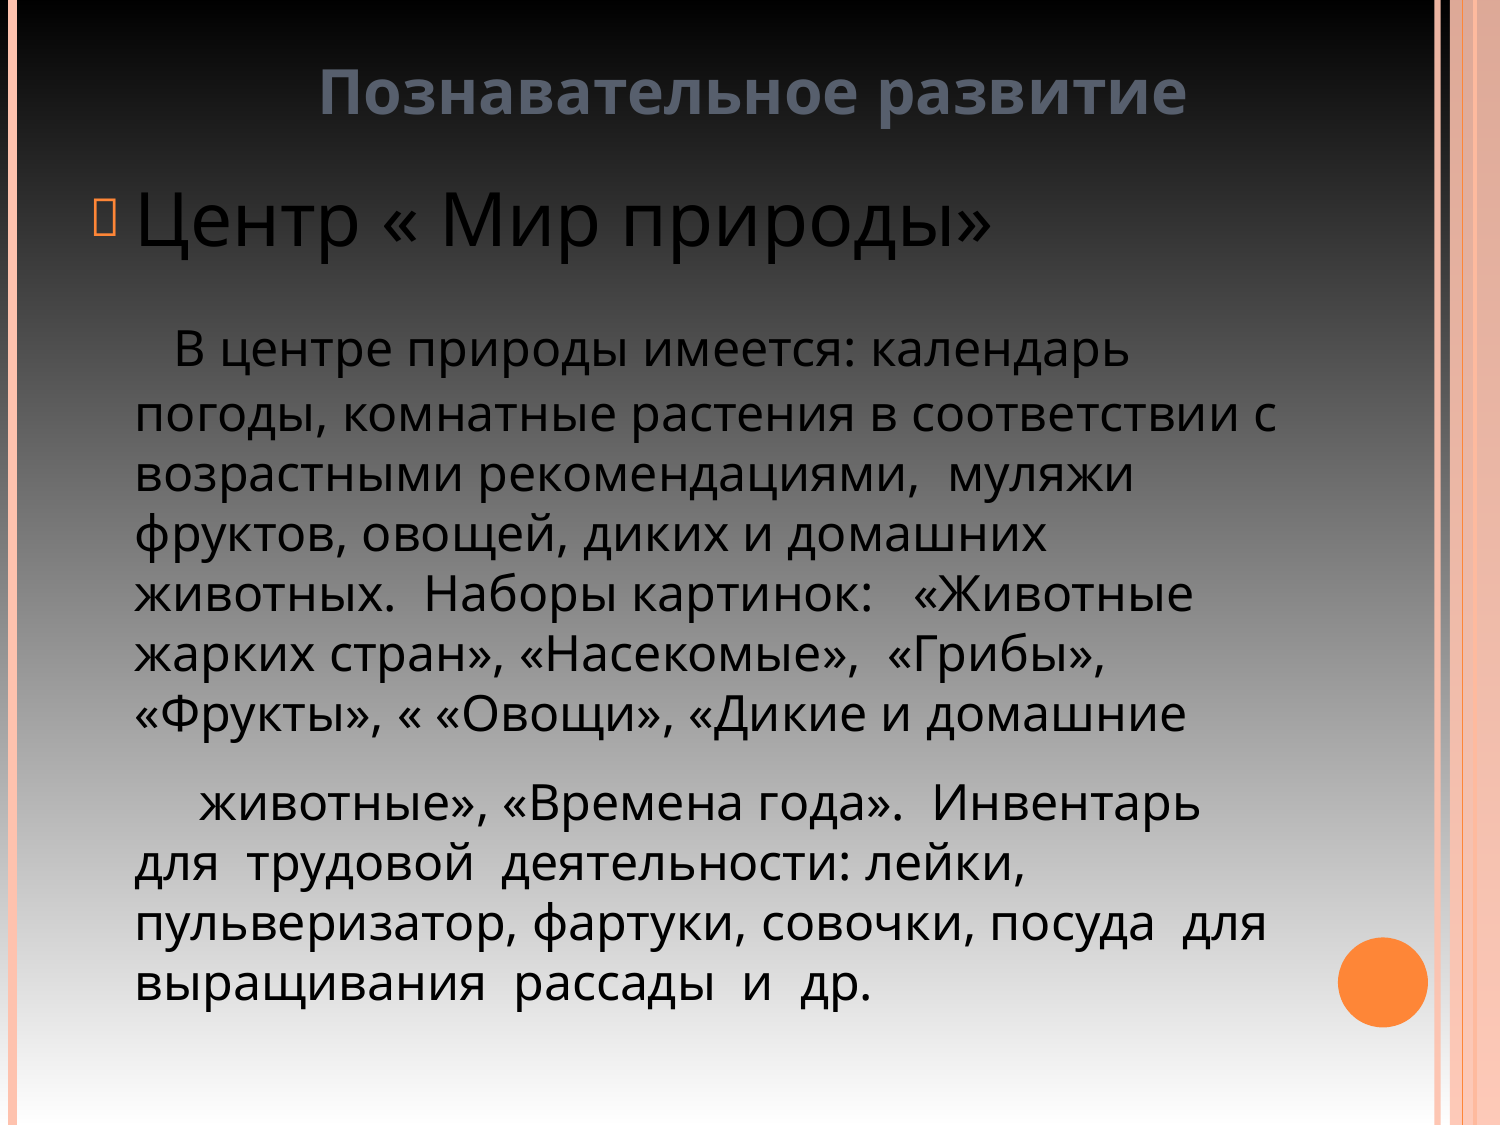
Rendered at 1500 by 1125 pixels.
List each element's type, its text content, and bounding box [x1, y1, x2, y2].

title Познавательное развитие [75, 45, 1300, 153]
list Центр « Мир природы» В центре природы имеется: календарь погоды, комнатные растения в соответствии с возрастными рекомендациями, муляжи фруктов, овощей, диких и домашних животных. Наборы картинок: «Животные жарких стран», «Насекомые», «Грибы», «Фрукты», « «Овощи», «Дикие и домашние животные», «Времена года». Инвентарь для трудовой деятельности: лейки, пульверизатор, фартуки, совочки, посуда для выращивания рассады и др. [75, 164, 1300, 1062]
